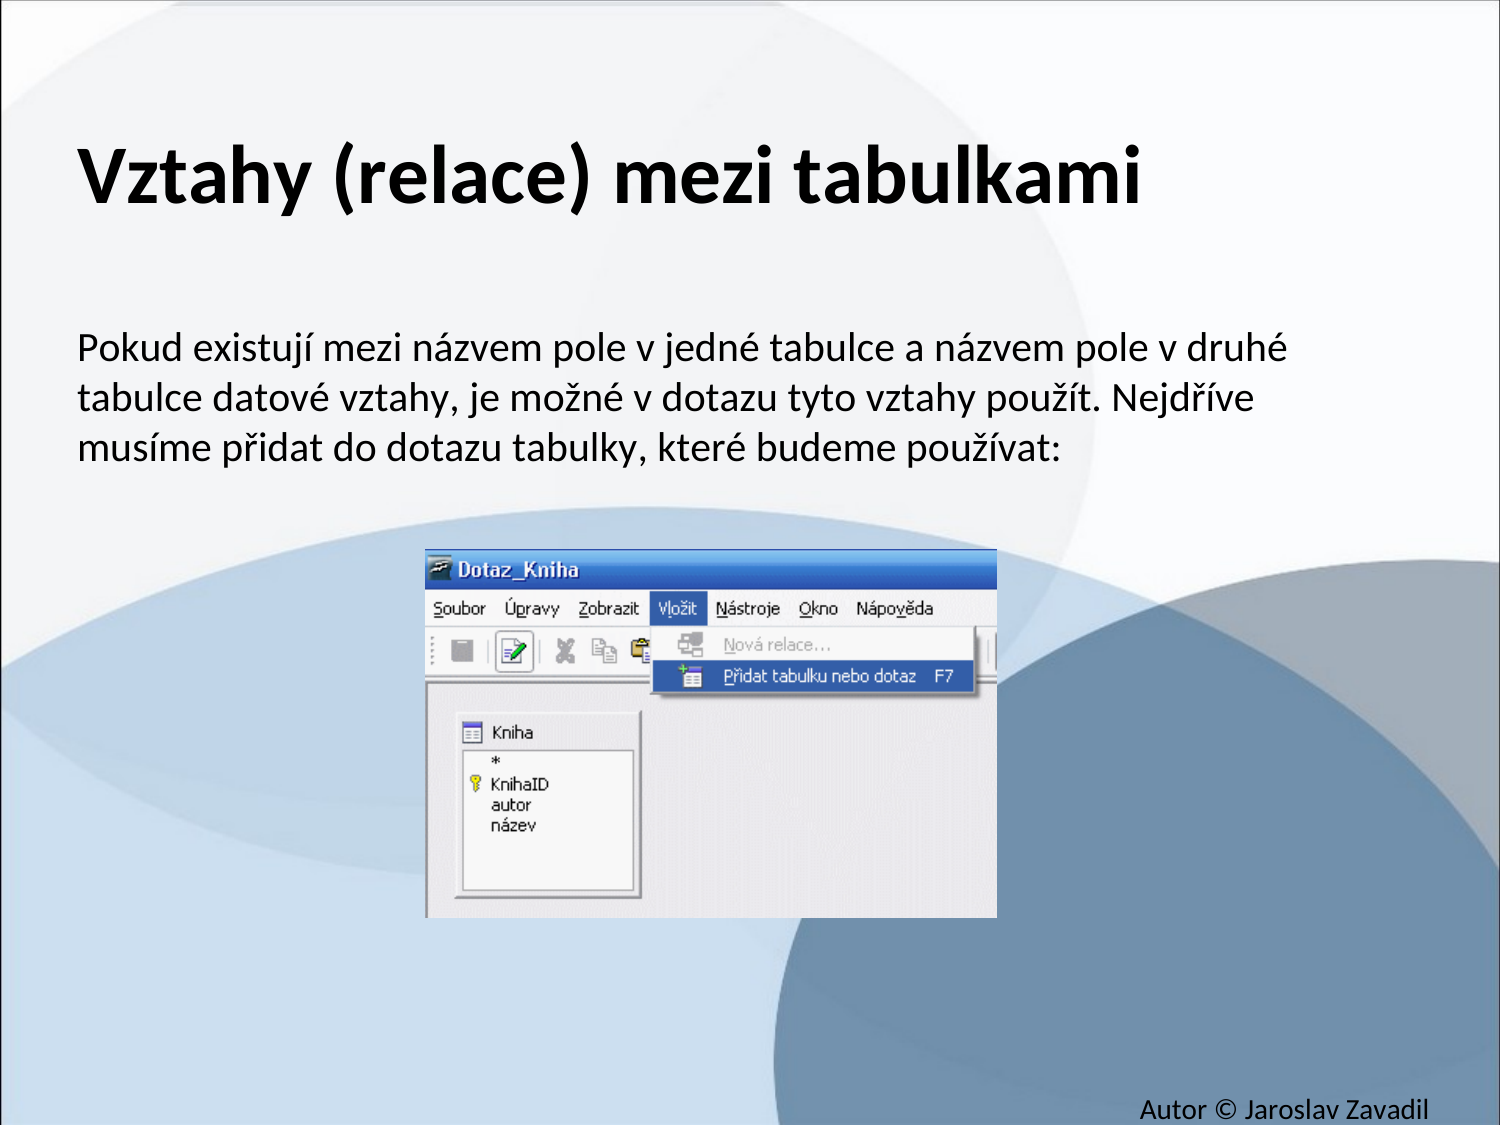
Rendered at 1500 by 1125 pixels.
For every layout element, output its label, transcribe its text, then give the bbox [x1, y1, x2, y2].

text_box Vztahy (relace) mezi tabulkami Pokud existují mezi názvem pole v jedné tabulce a názvem pole v druhé tabulce datové vztahy, je možné v dotazu tyto vztahy použít. Nejdříve musíme přidat do dotazu tabulky, které budeme používat: [62, 112, 1375, 478]
picture [0, 0, 1500, 1125]
text_box Autor © Jaroslav Zavadil [1125, 1082, 1445, 1125]
